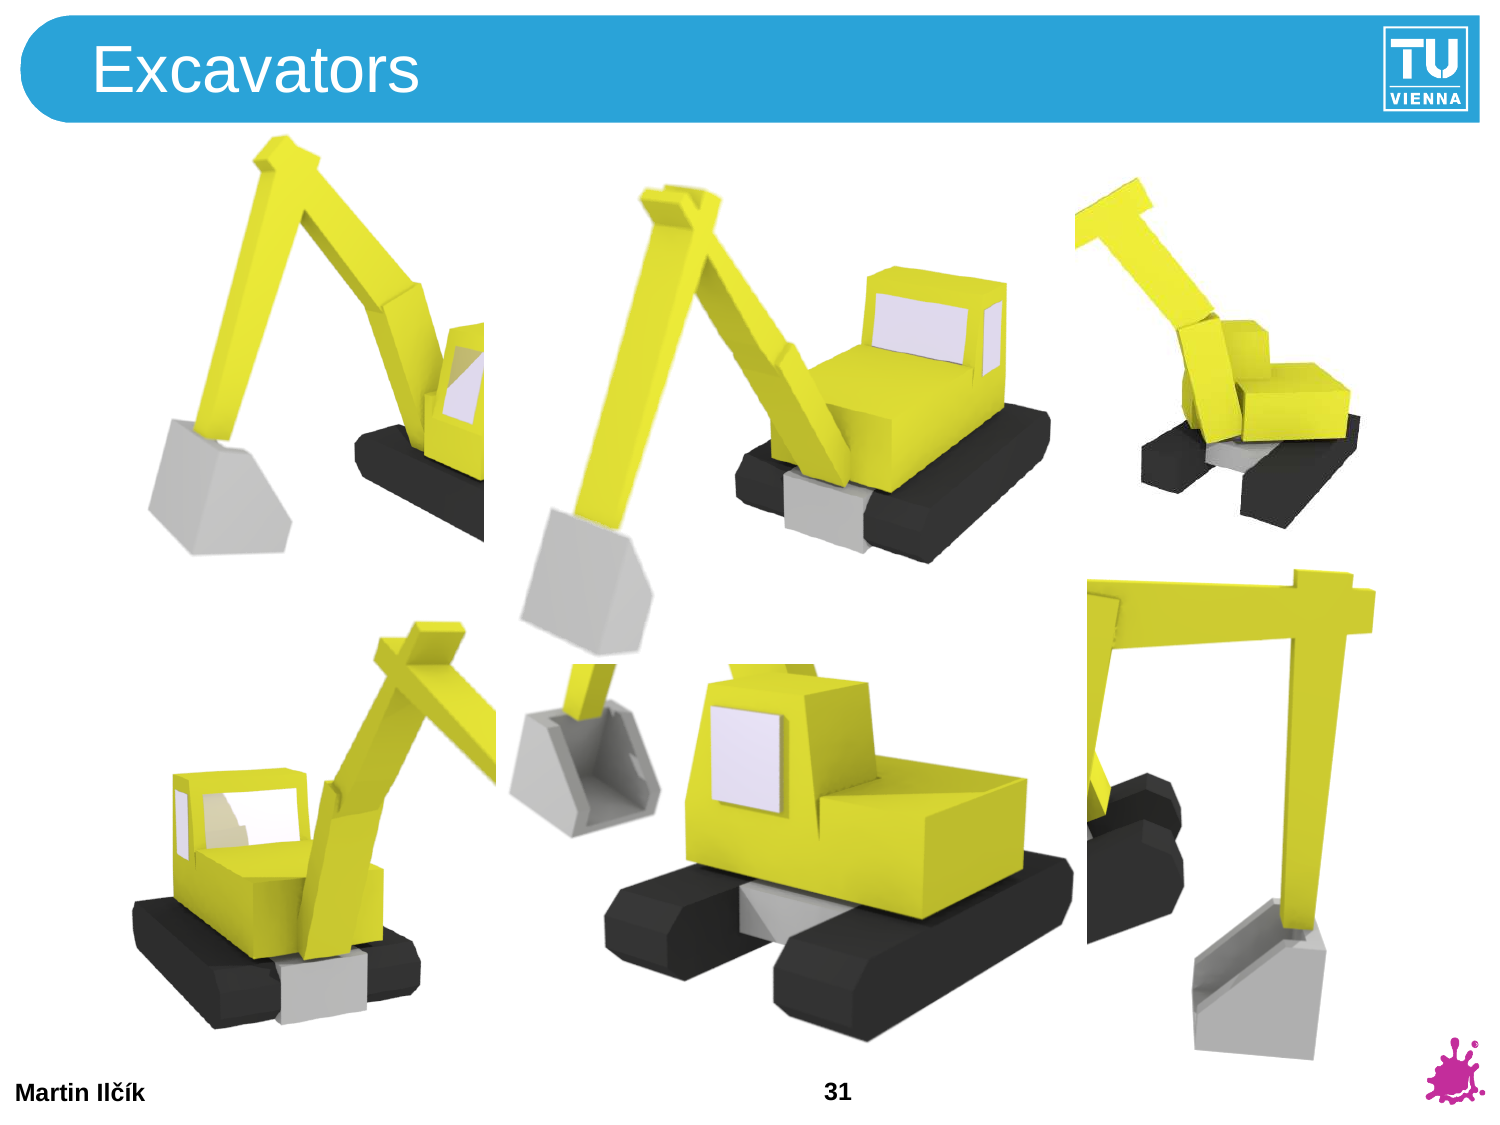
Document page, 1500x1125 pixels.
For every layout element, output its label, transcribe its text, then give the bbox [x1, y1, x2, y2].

title Excavators [76, 7, 1350, 132]
picture [116, 131, 1418, 1082]
text_box 43 [749, 1067, 927, 1117]
text_box Martin Ilčík [0, 1068, 617, 1117]
